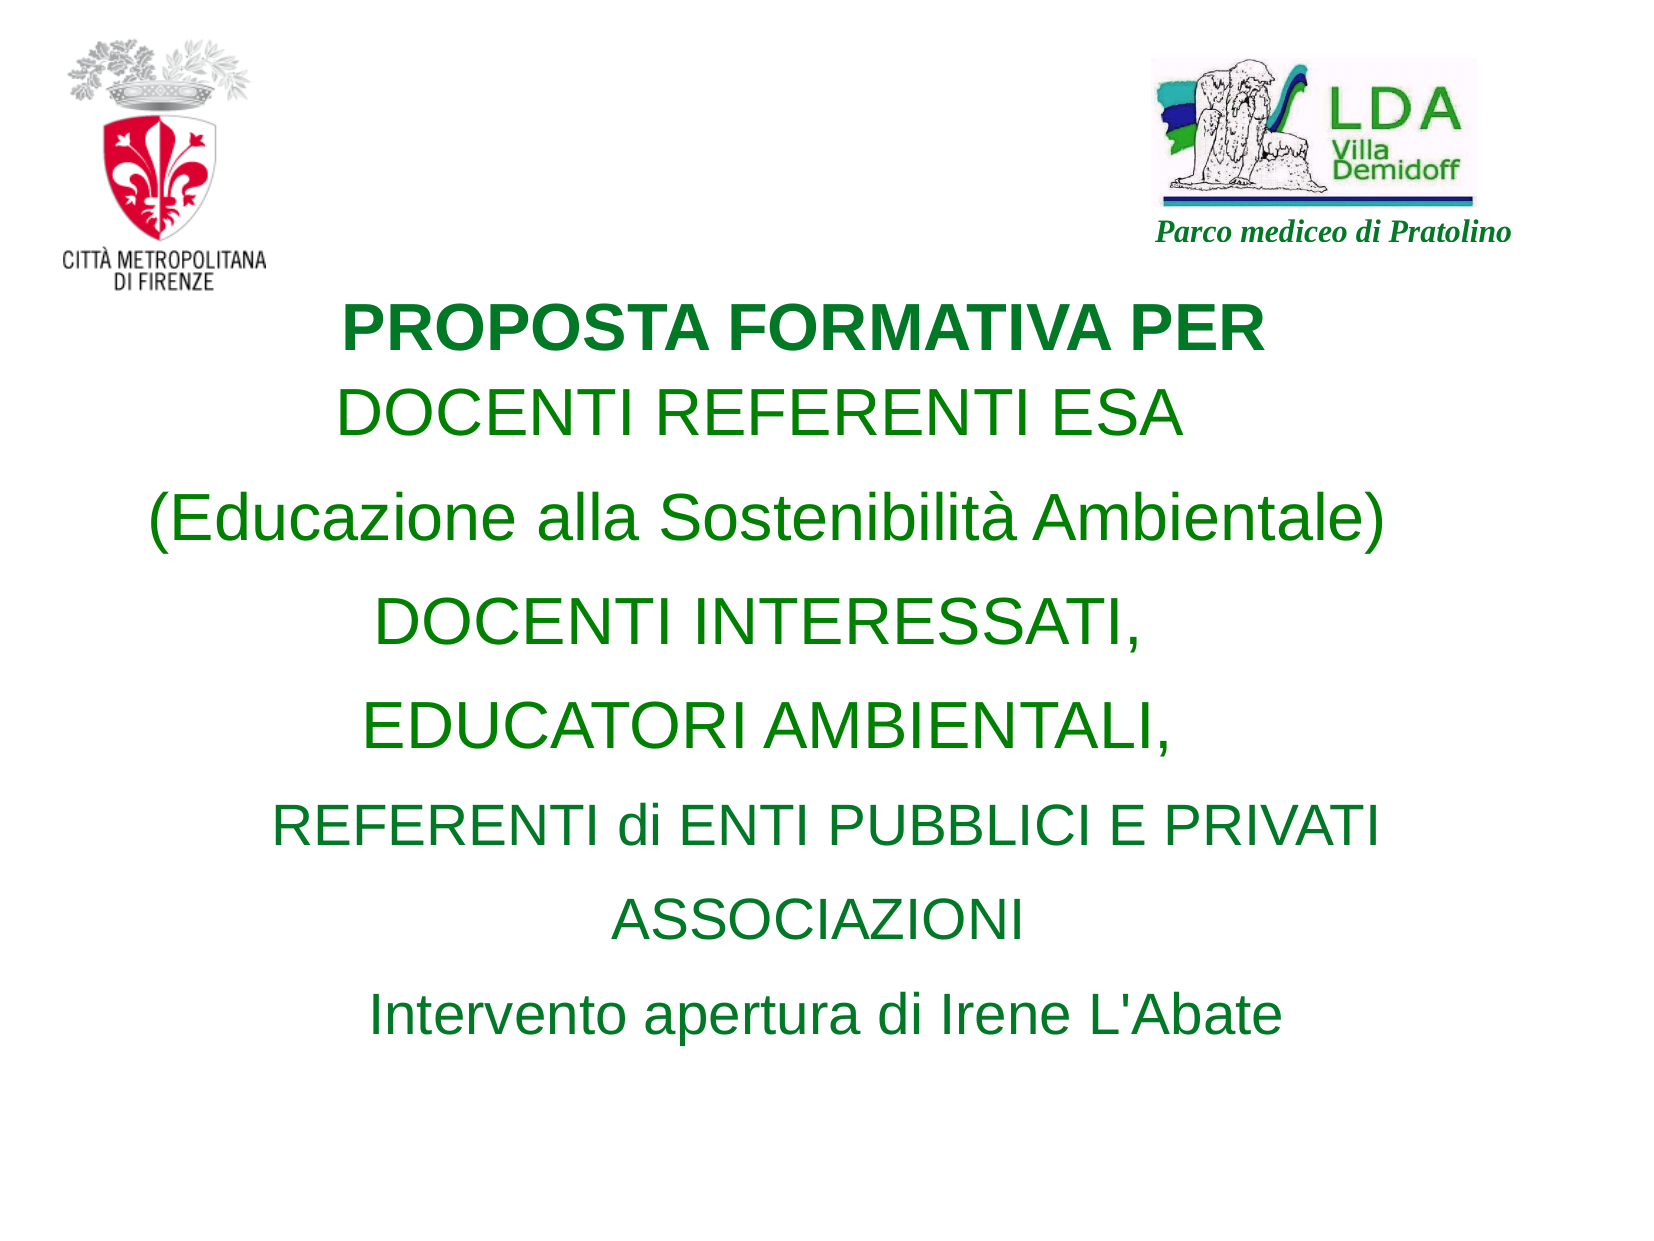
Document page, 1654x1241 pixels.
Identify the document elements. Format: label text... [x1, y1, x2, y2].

chart [1501, 229, 1506, 240]
chart [1179, 229, 1184, 239]
chart [1337, 229, 1342, 240]
chart [1284, 229, 1288, 239]
chart [1324, 232, 1333, 242]
chart [1270, 232, 1280, 242]
picture [1151, 58, 1477, 154]
chart [1361, 229, 1365, 239]
chart [1196, 231, 1204, 242]
list PROPOSTA FORMATIVA PER DOCENTI REFERENTI ESA (Educazione alla Sostenibilità Ambientale) DOCENTI INTERESSATI, EDUCATORI AMBIENTALI, REFERENTI di ENTI PUBBLICI E PRIVATI ASSOCIAZIONI Intervento apertura di Irene L'Abate [82, 290, 1571, 1109]
chart [1254, 230, 1258, 242]
chart [1398, 223, 1403, 231]
chart [1450, 229, 1455, 240]
chart [1222, 229, 1226, 240]
chart [1397, 229, 1410, 242]
picture [62, 35, 266, 296]
chart [1097, 154, 1577, 242]
chart [1484, 230, 1490, 242]
chart [1425, 229, 1430, 239]
